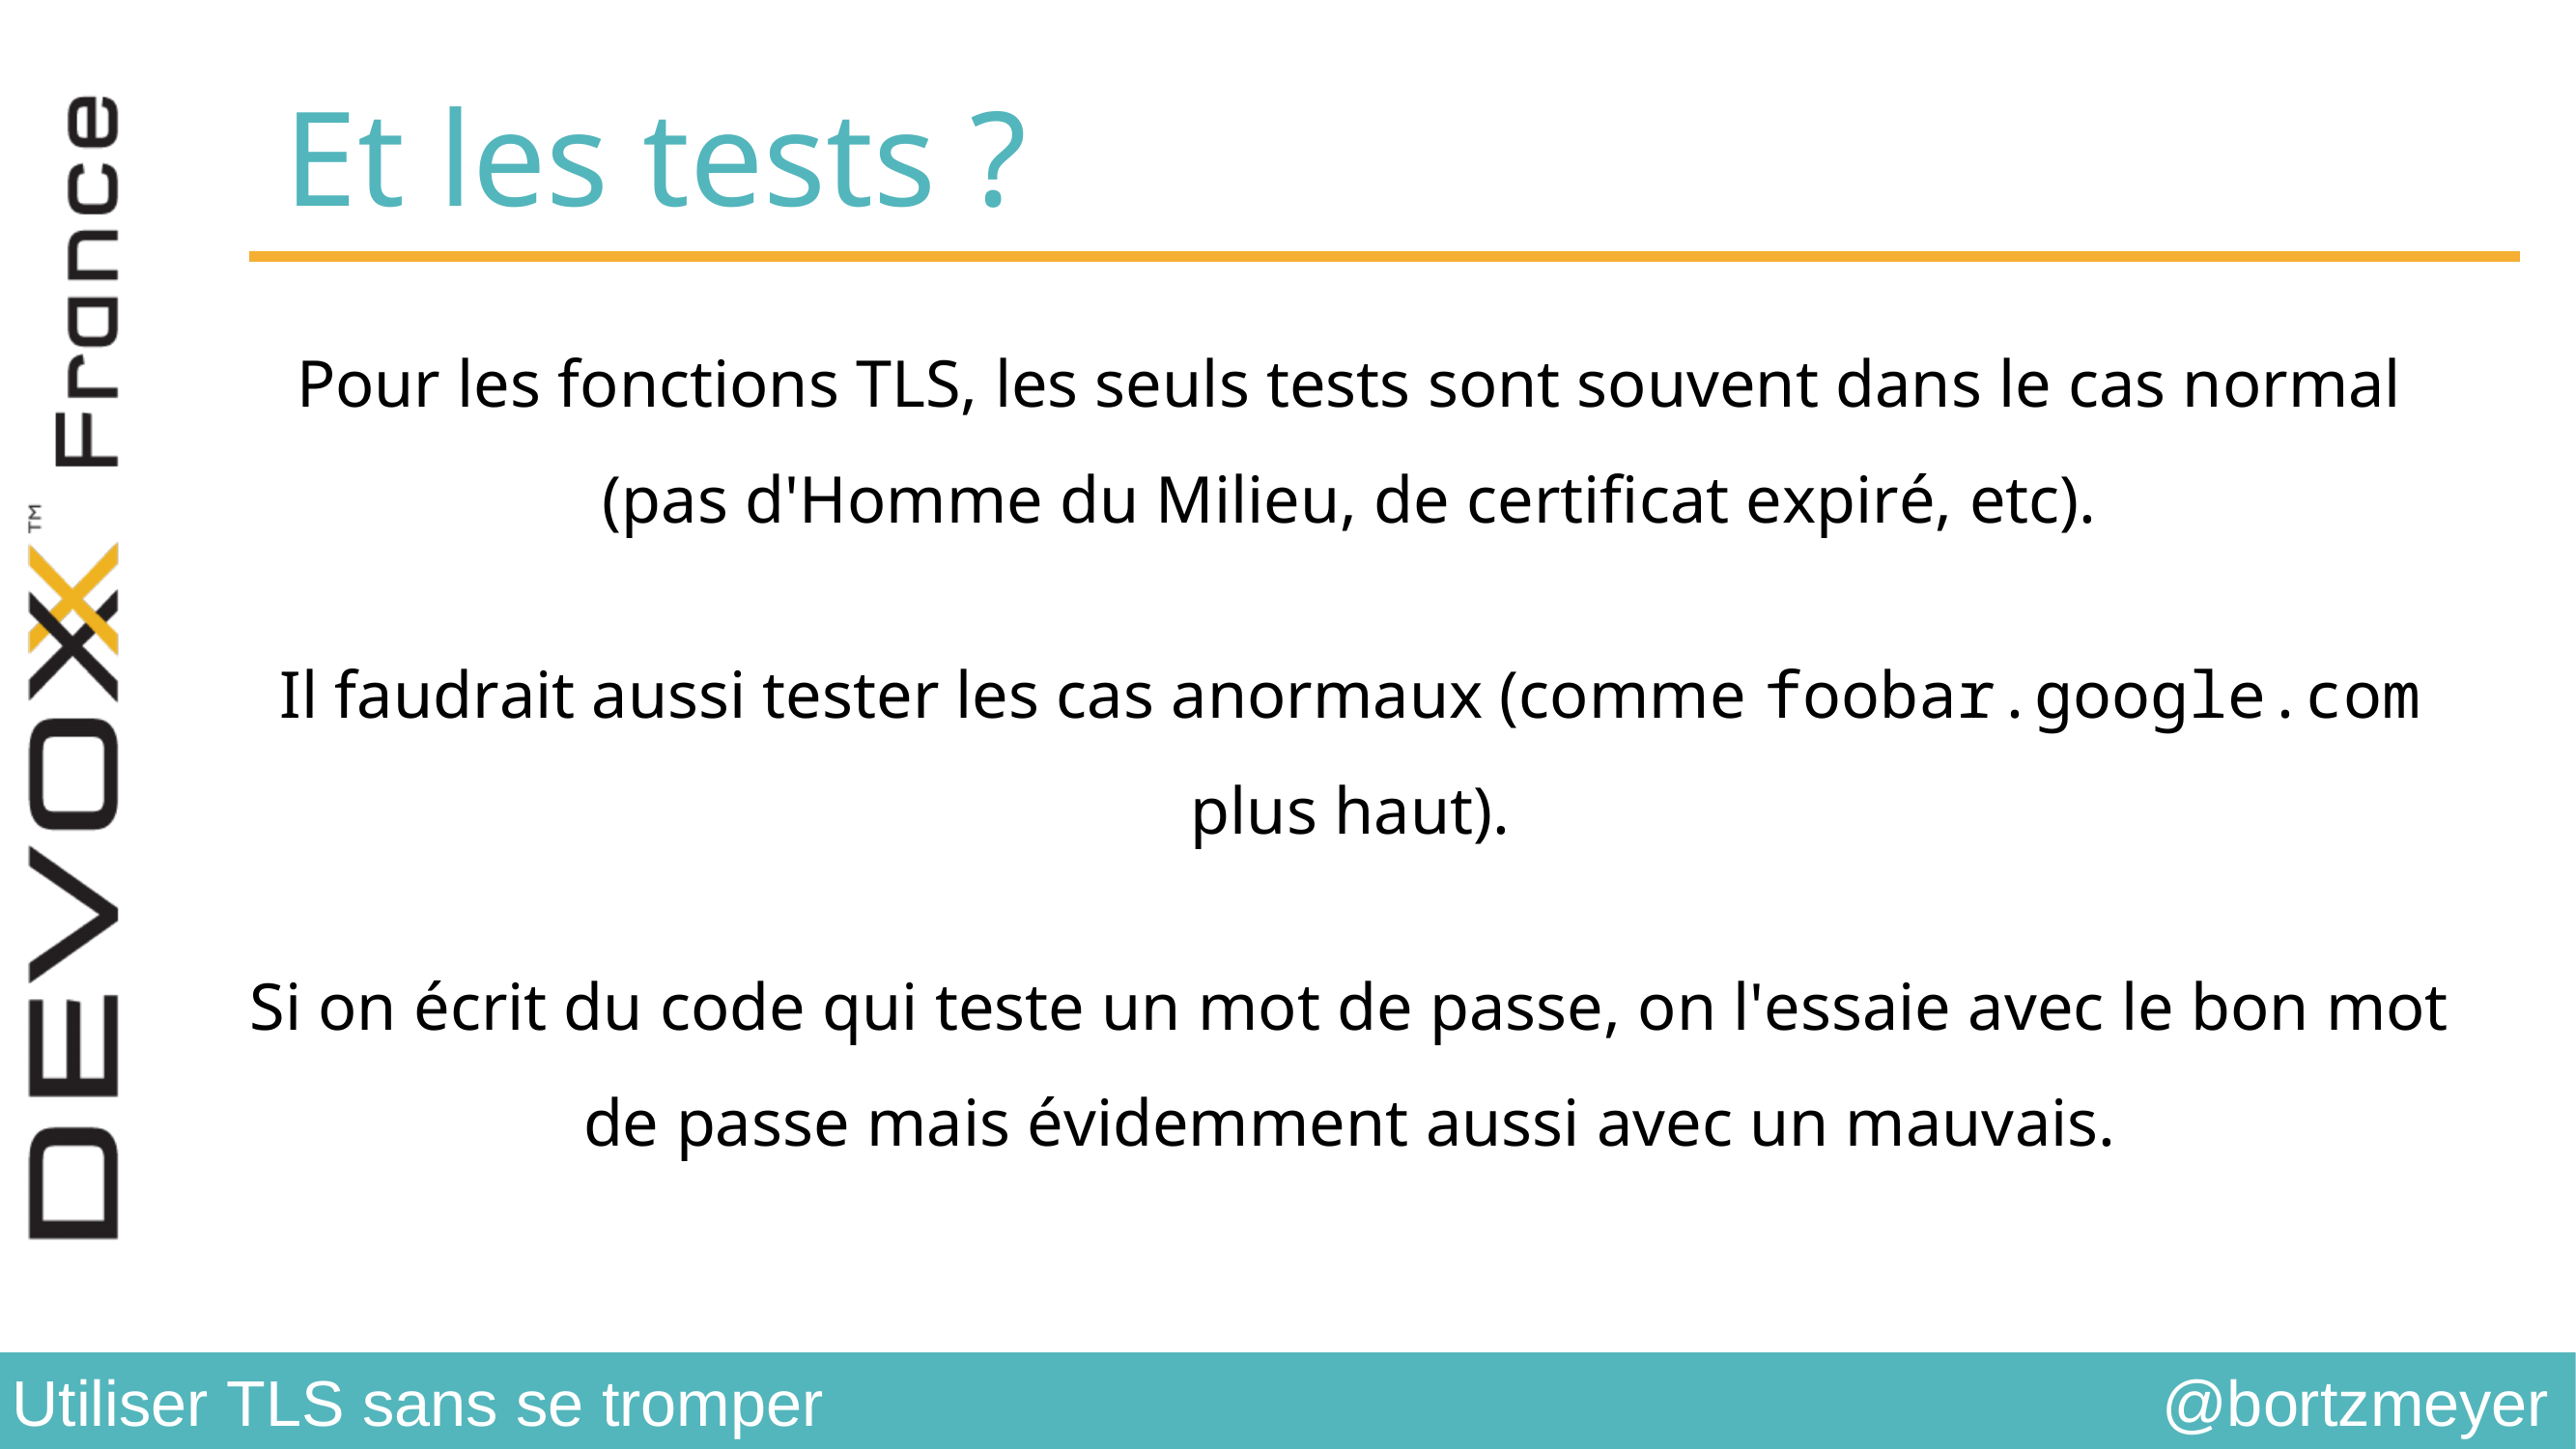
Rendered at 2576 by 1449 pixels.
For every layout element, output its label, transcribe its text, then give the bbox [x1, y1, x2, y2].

text_box Pour les fonctions TLS, les seuls tests sont souvent dans le cas normal (pas d'Homme du Milieu, de certificat expiré, etc). Il faudrait aussi tester les cas anormaux (comme foobar.google.com plus haut). Si on écrit du code qui teste un mot de passe, on l'essaie avec le bon mot de passe mais évidemment aussi avec un mauvais. [225, 297, 2476, 1362]
text_box Et les tests ? [285, 68, 2396, 241]
picture [0, 74, 141, 1270]
